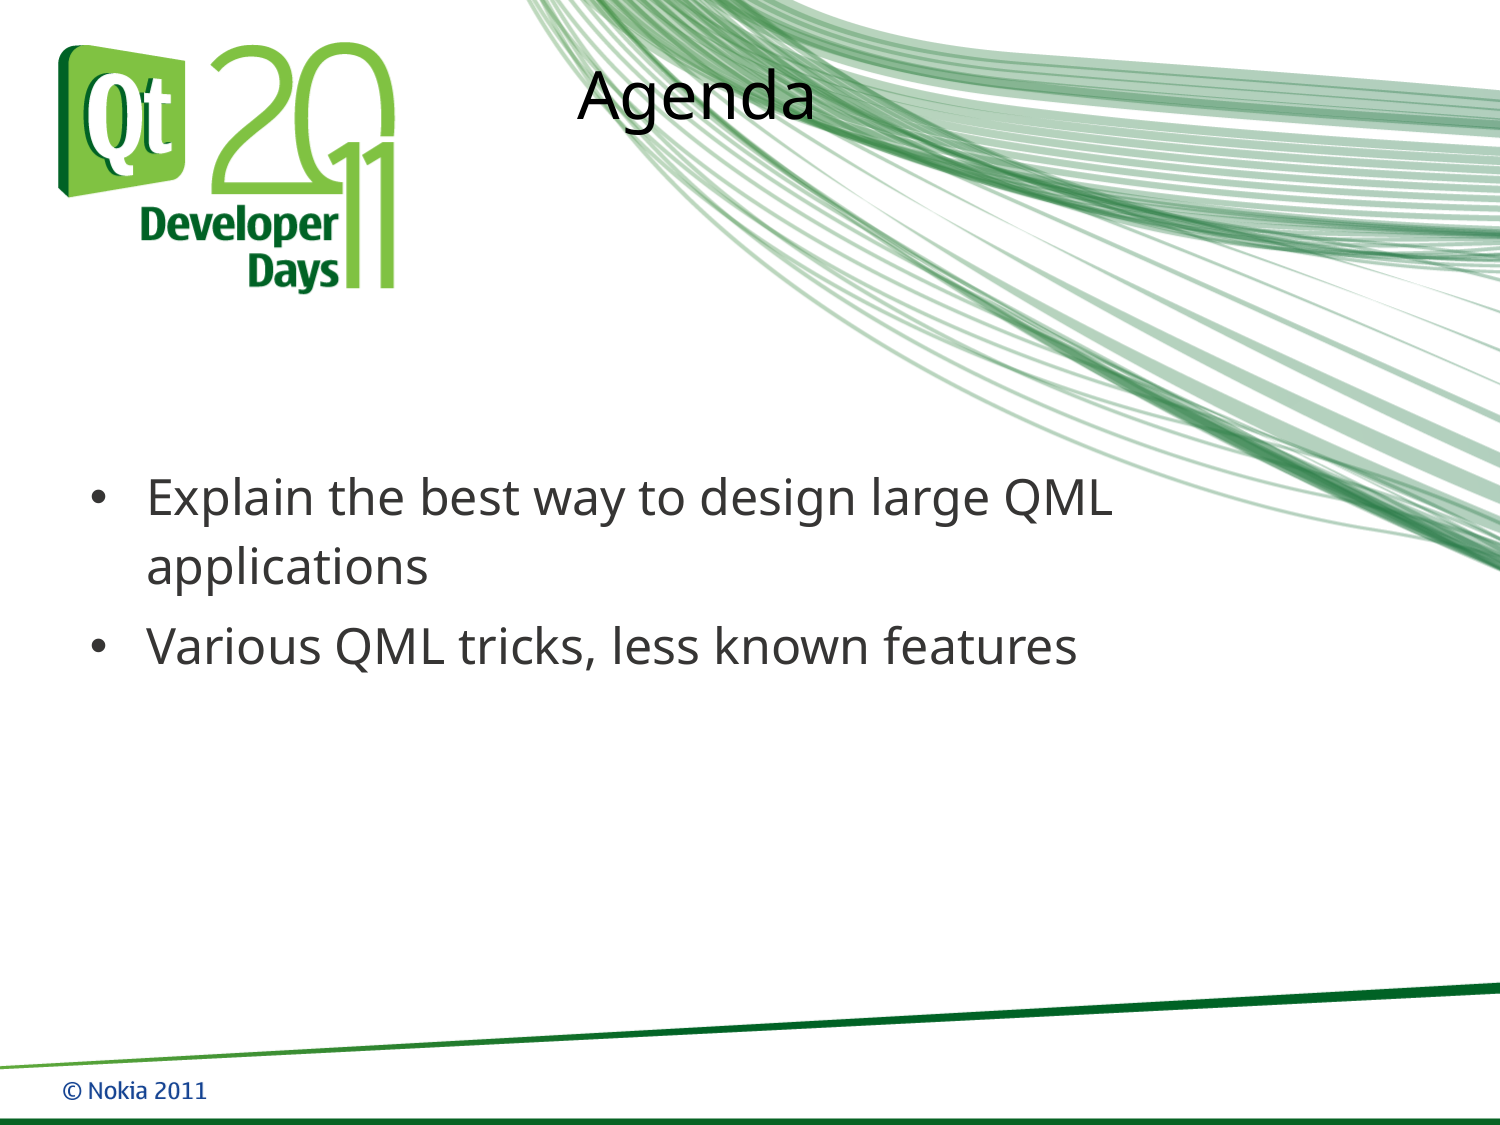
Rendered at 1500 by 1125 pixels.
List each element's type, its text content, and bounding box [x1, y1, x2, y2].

title Agenda [262, 0, 1300, 188]
picture [0, 0, 1500, 1125]
list Explain the best way to design large QML applications Various QML tricks, less known features [75, 212, 1426, 955]
